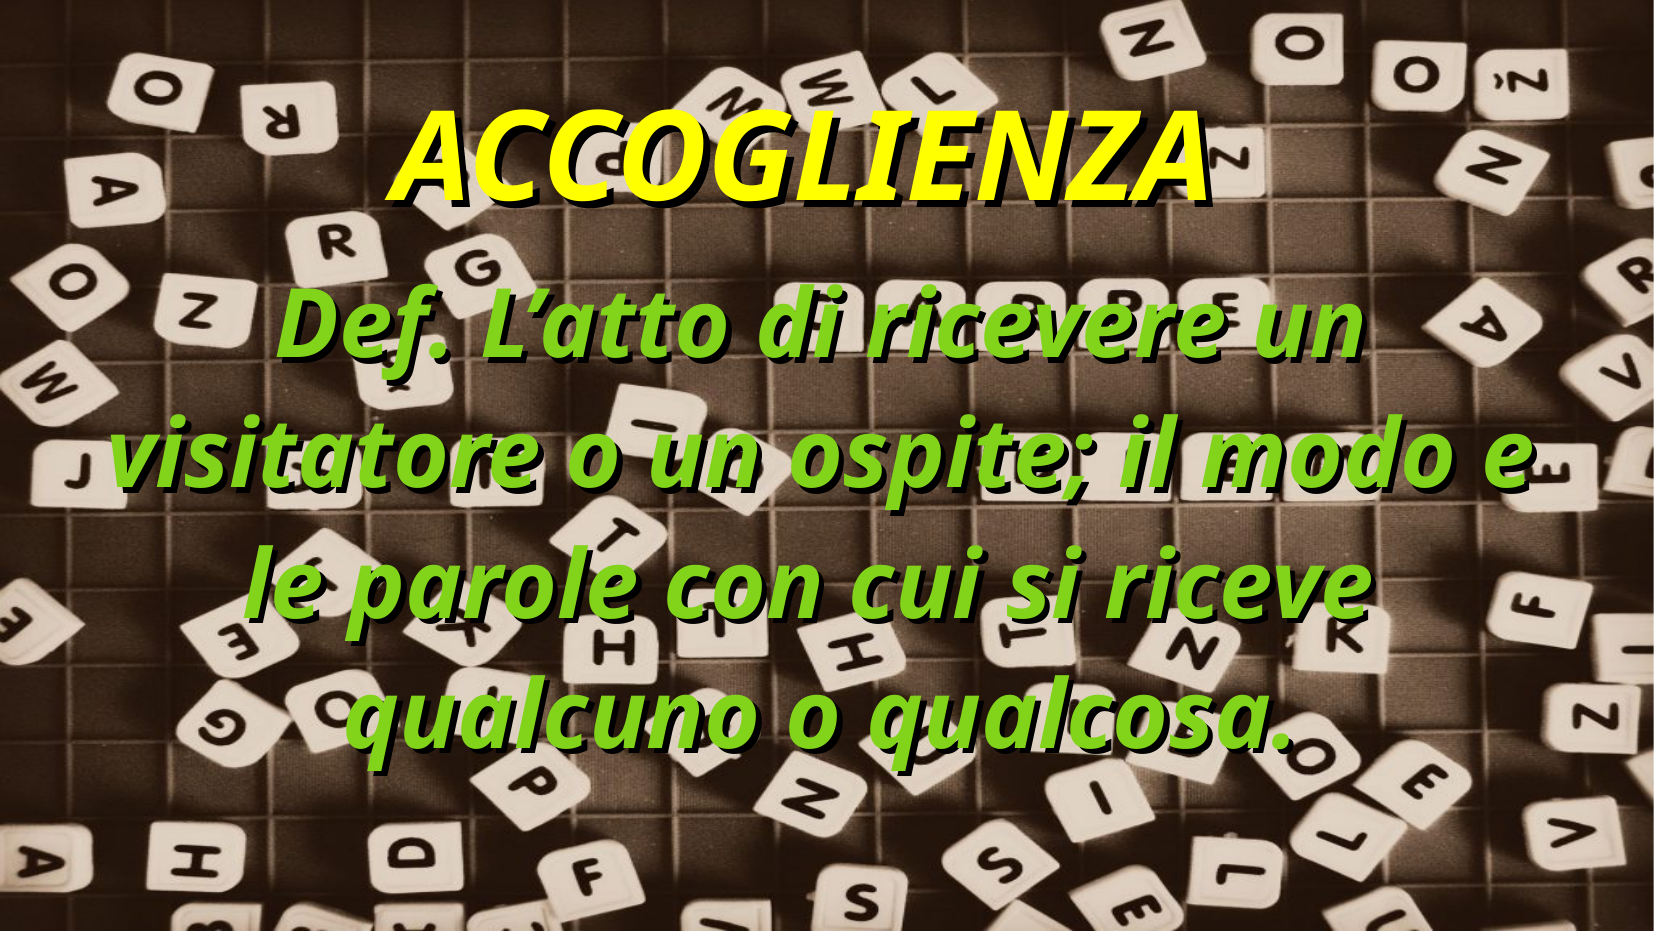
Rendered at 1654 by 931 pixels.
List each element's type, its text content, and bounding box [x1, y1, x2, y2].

text_box ACCOGLIENZA [165, 59, 1441, 248]
text_box Def. L’atto di ricevere un visitatore o un ospite; il modo e le parole con cui si riceve qualcuno o qualcosa. [47, 248, 1595, 816]
picture [0, 0, 1654, 931]
